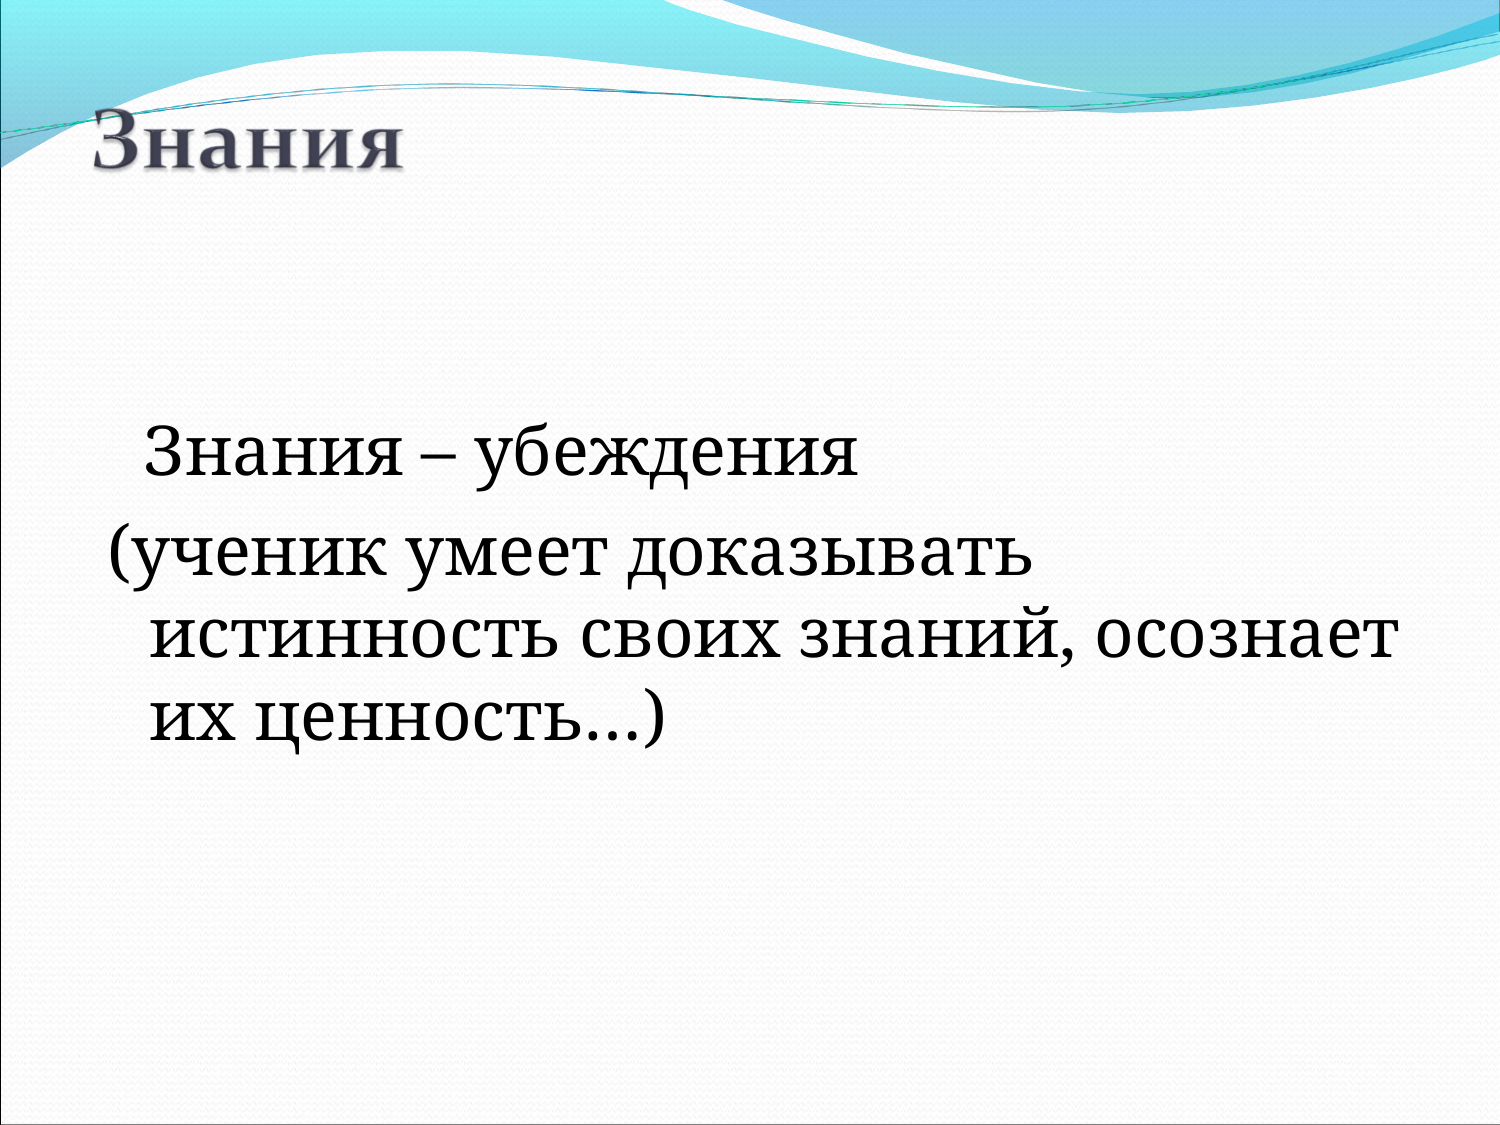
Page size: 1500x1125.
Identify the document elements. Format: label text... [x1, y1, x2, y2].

text_box [32, 43, 1427, 235]
list Знания – убеждения (ученик умеет доказывать истинность своих знаний, осознает их ценность…) [75, 317, 1426, 1038]
picture [0, 0, 1500, 1125]
